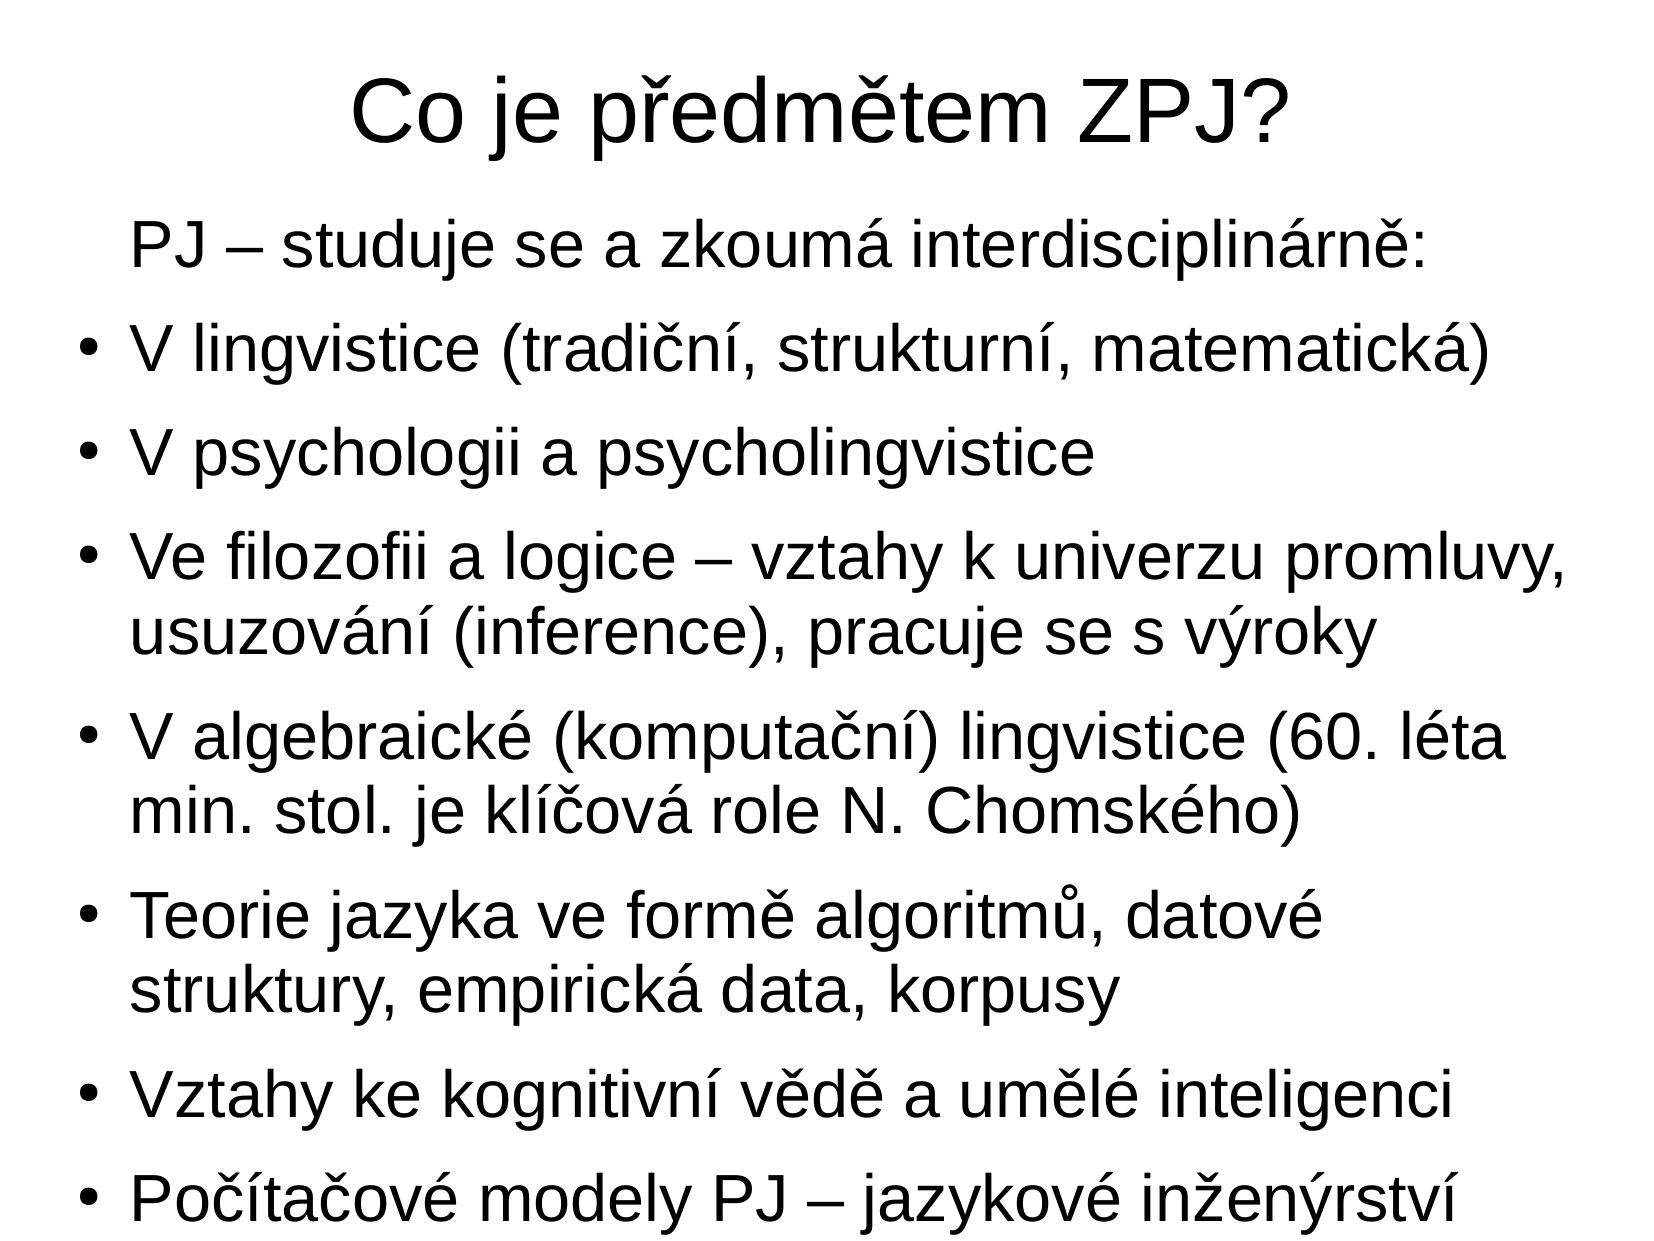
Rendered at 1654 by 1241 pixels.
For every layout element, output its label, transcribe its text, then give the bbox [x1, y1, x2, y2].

list PJ – studuje se a zkoumá interdisciplinárně: V lingvistice (tradiční, strukturní, matematická) V psychologii a psycholingvistice Ve filozofii a logice – vztahy k univerzu promluvy, usuzování (inference), pracuje se s výroky V algebraické (komputační) lingvistice (60. léta min. stol. je klíčová role N. Chomského) Teorie jazyka ve formě algoritmů, datové struktury, empirická data, korpusy Vztahy ke kognitivní vědě a umělé inteligenci Počítačové modely PJ – jazykové inženýrství [59, 206, 1571, 1241]
title Co je předmětem ZPJ? [76, 14, 1565, 206]
